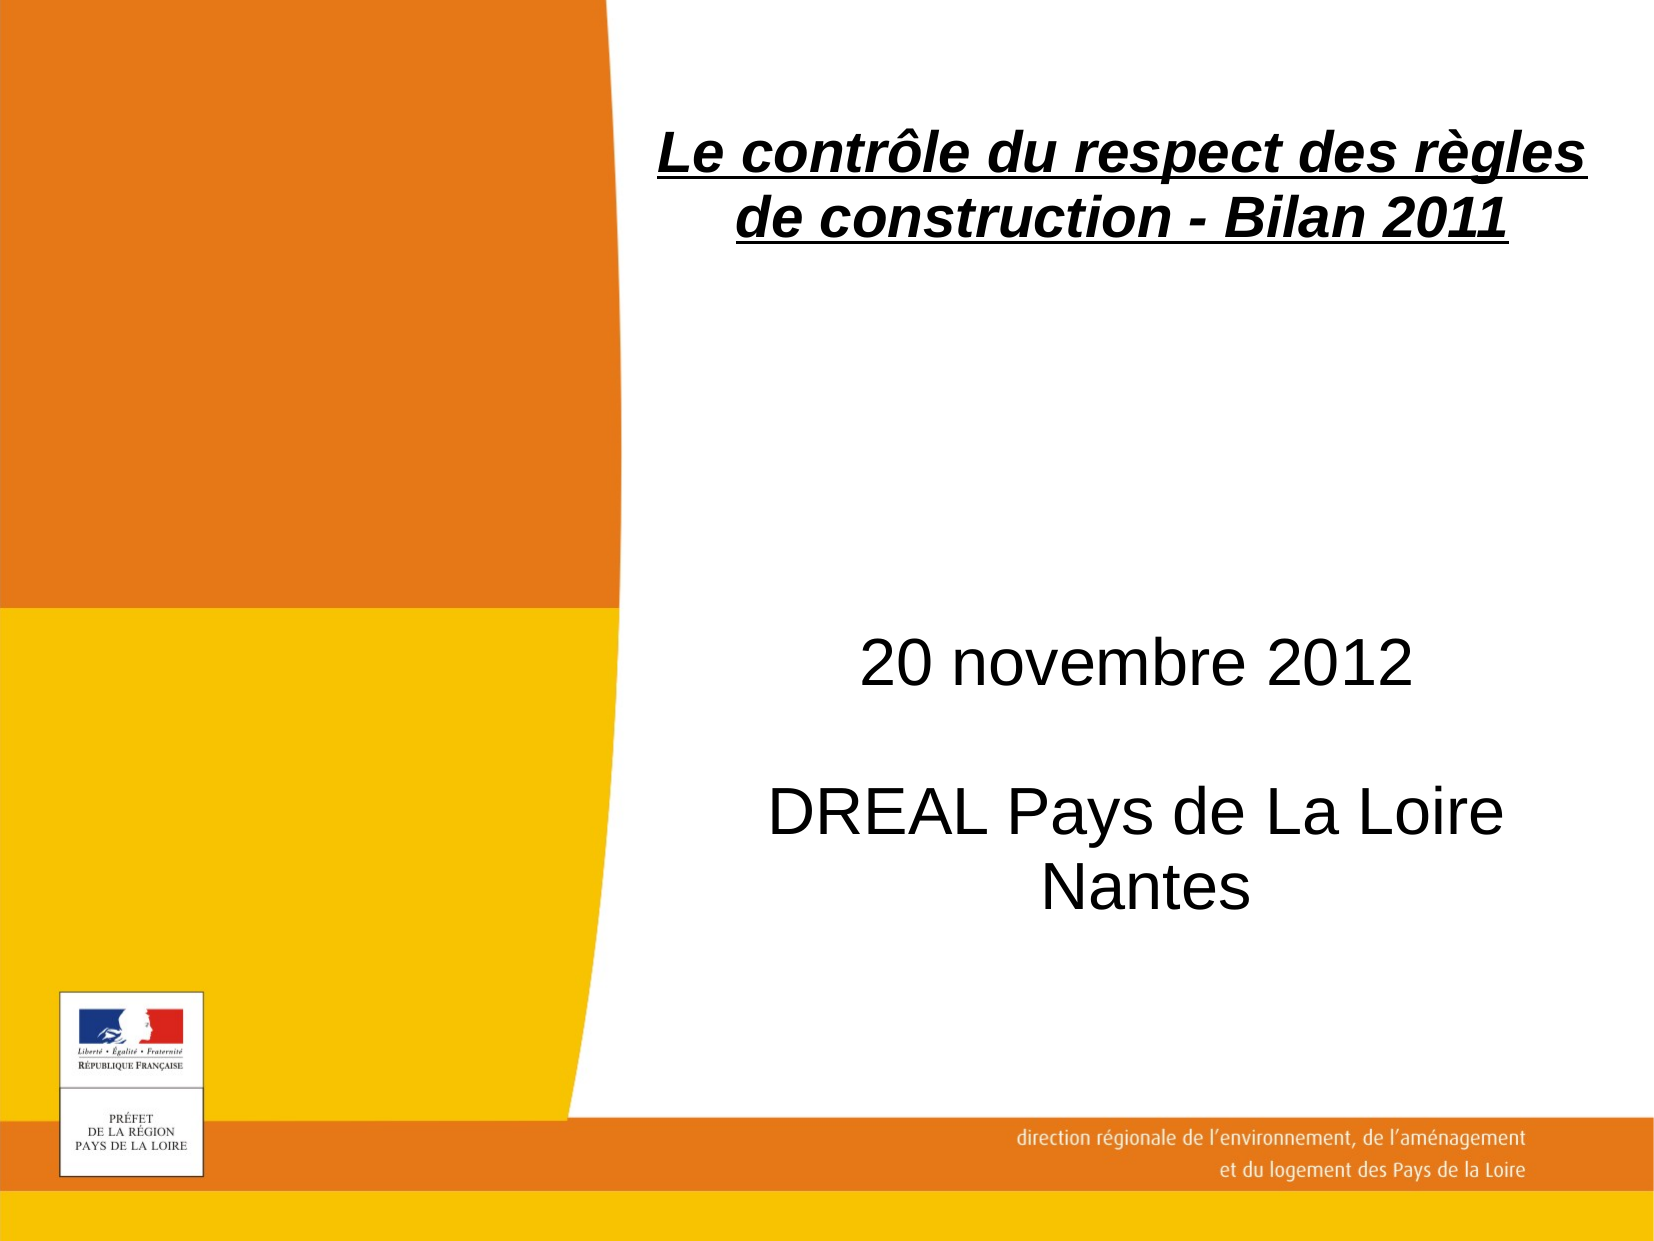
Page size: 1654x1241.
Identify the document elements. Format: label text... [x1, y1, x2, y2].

picture [0, 0, 1654, 1241]
title Le contrôle du respect des règles de construction - Bilan 2011 [650, 88, 1595, 281]
subtitle 20 novembre 2012 DREAL Pays de La Loire Nantes [649, 297, 1625, 1102]
